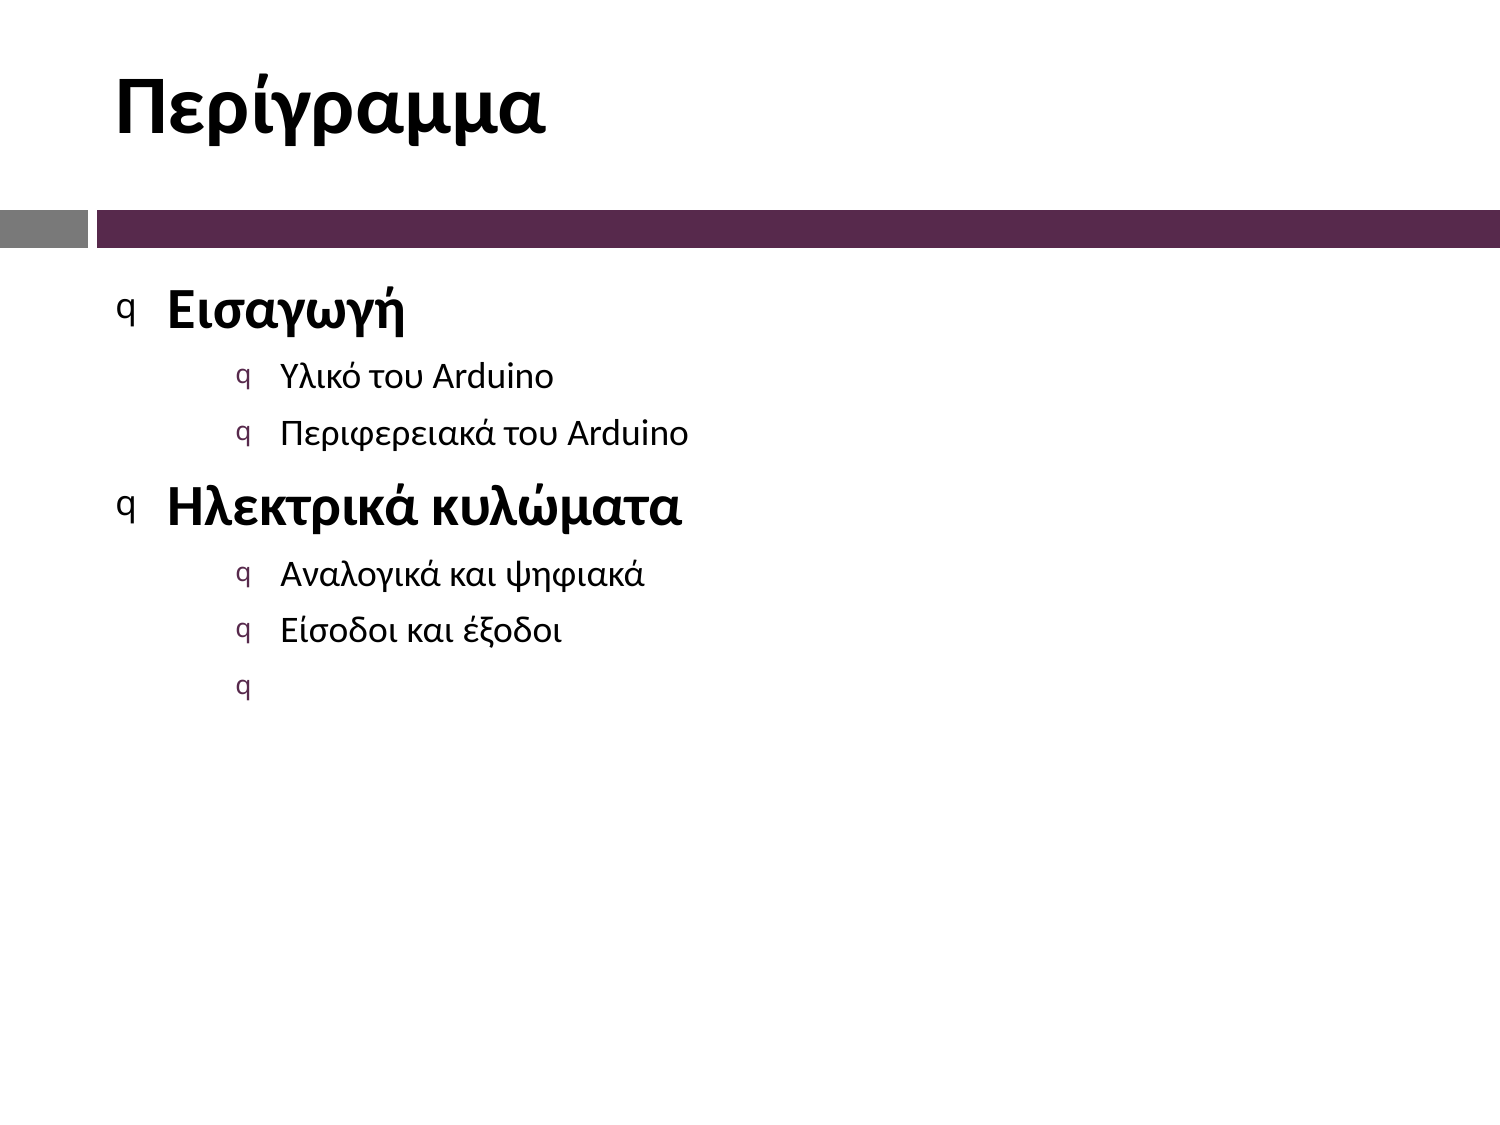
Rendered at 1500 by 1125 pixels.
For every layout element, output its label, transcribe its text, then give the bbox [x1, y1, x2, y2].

list Εισαγωγή Υλικό του Arduino Περιφερειακά του Arduino Ηλεκτρικά κυλώματα Aναλογικά και ψηφιακά Είσοδοι και έξοδοι [100, 262, 1438, 1000]
title Περίγραμμα [100, 19, 1438, 182]
